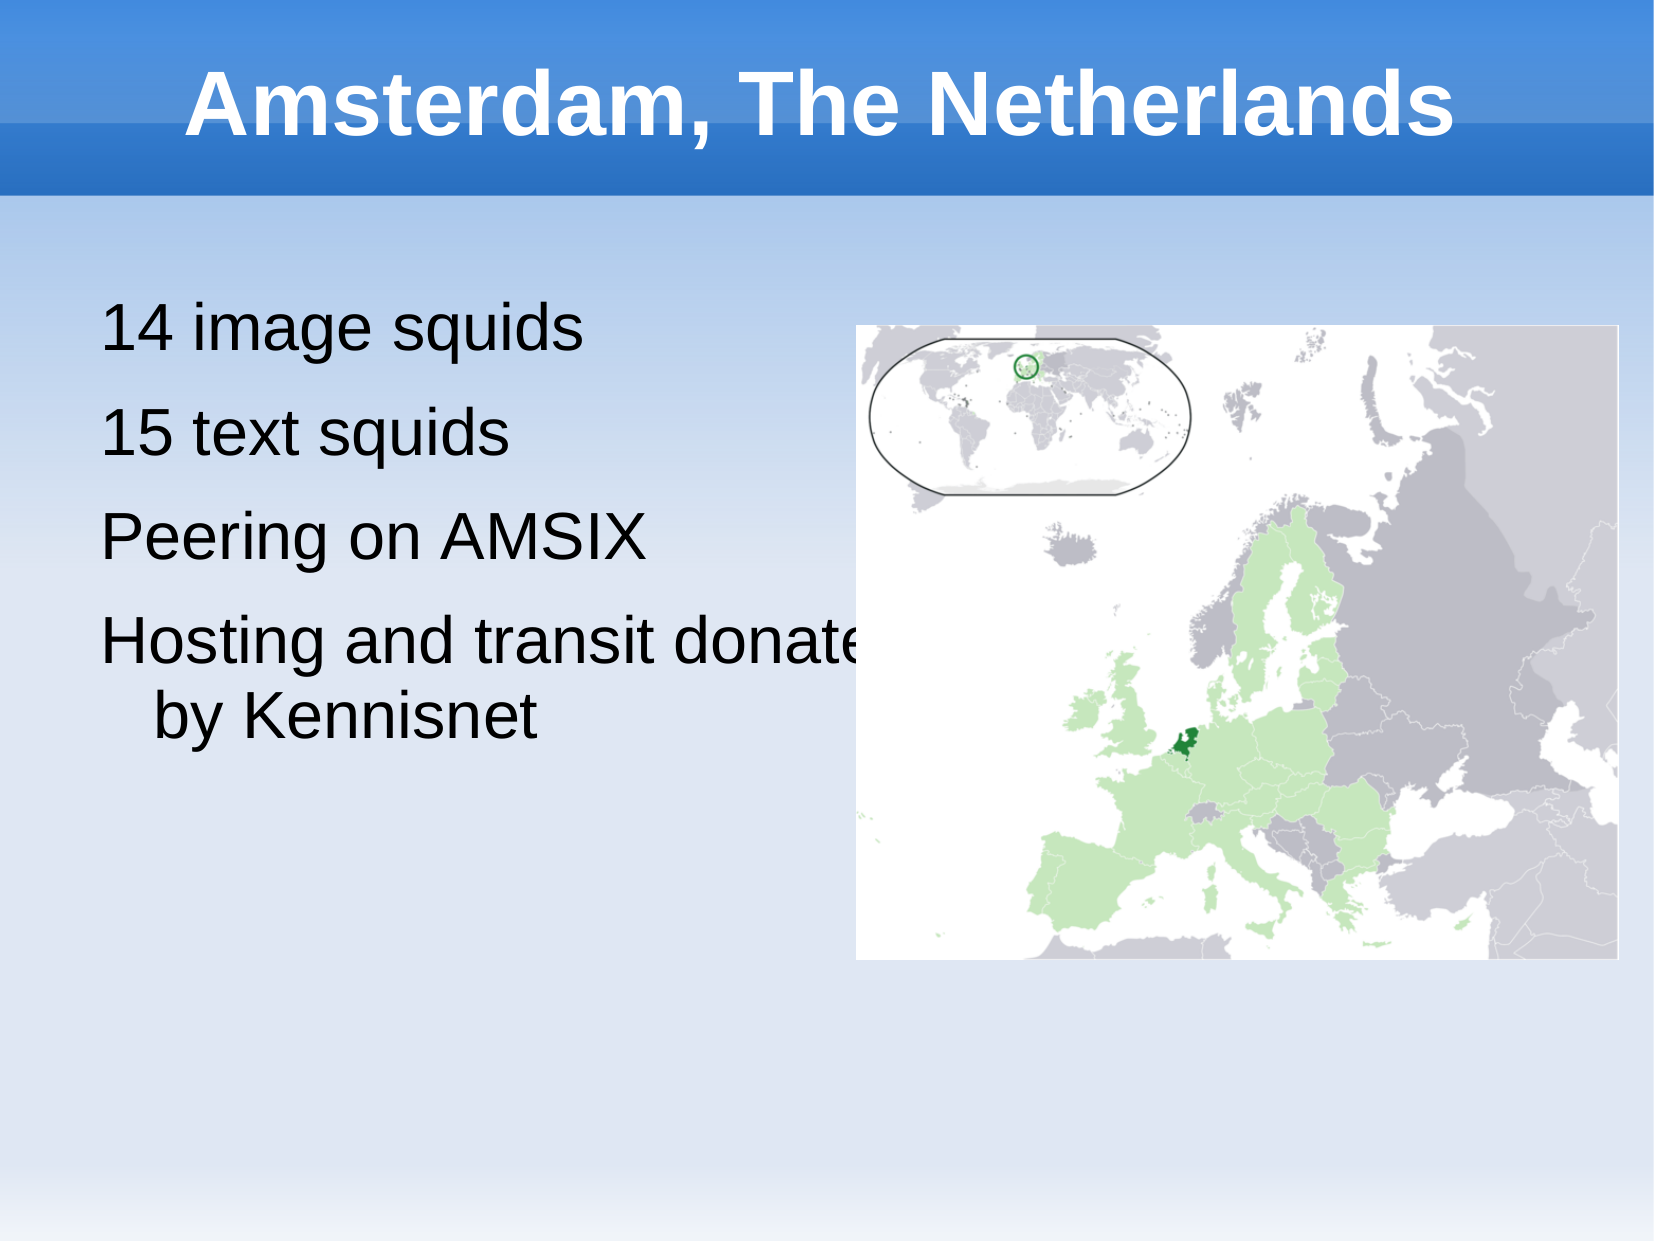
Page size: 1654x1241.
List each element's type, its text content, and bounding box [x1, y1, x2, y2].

picture [0, 0, 1654, 1241]
list 14 image squids 15 text squids Peering on AMSIX Hosting and transit donated by Kennisnet [82, 290, 916, 1094]
title Amsterdam, The Netherlands [76, 0, 1565, 208]
